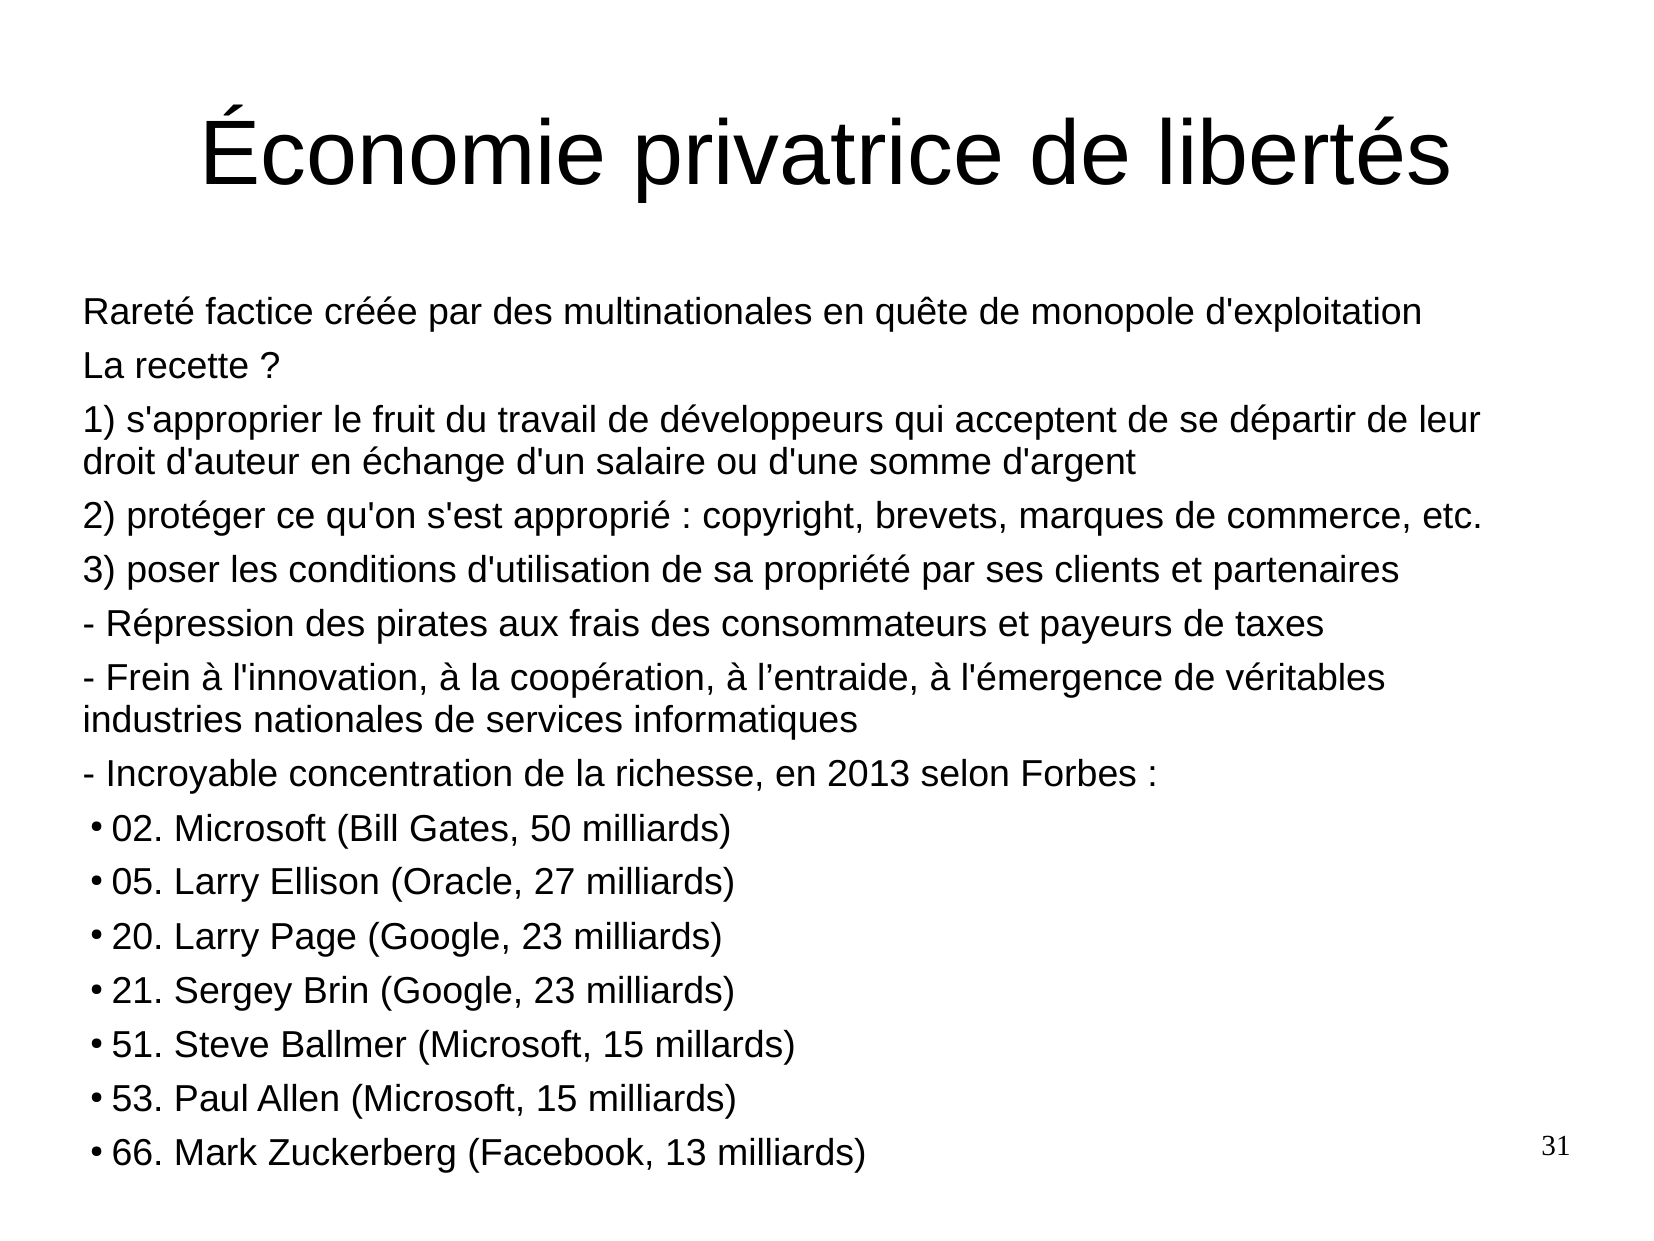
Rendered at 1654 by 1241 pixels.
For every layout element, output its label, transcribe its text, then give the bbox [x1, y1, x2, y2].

title Économie privatrice de libertés [82, 49, 1571, 257]
list Rareté factice créée par des multinationales en quête de monopole d'exploitation La recette ? 1) s'approprier le fruit du travail de développeurs qui acceptent de se départir de leur droit d'auteur en échange d'un salaire ou d'une somme d'argent 2) protéger ce qu'on s'est approprié : copyright, brevets, marques de commerce, etc. 3) poser les conditions d'utilisation de sa propriété par ses clients et partenaires - Répression des pirates aux frais des consommateurs et payeurs de taxes - Frein à l'innovation, à la coopération, à l’entraide, à l'émergence de véritables industries nationales de services informatiques - Incroyable concentration de la richesse, en 2013 selon Forbes : 02. Microsoft (Bill Gates, 50 milliards) 05. Larry Ellison (Oracle, 27 milliards) 20. Larry Page (Google, 23 milliards) 21. Sergey Brin (Google, 23 milliards) 51. Steve Ballmer (Microsoft, 15 millards) 53. Paul Allen (Microsoft, 15 milliards) 66. Mark Zuckerberg (Facebook, 13 milliards) [82, 290, 1538, 1205]
